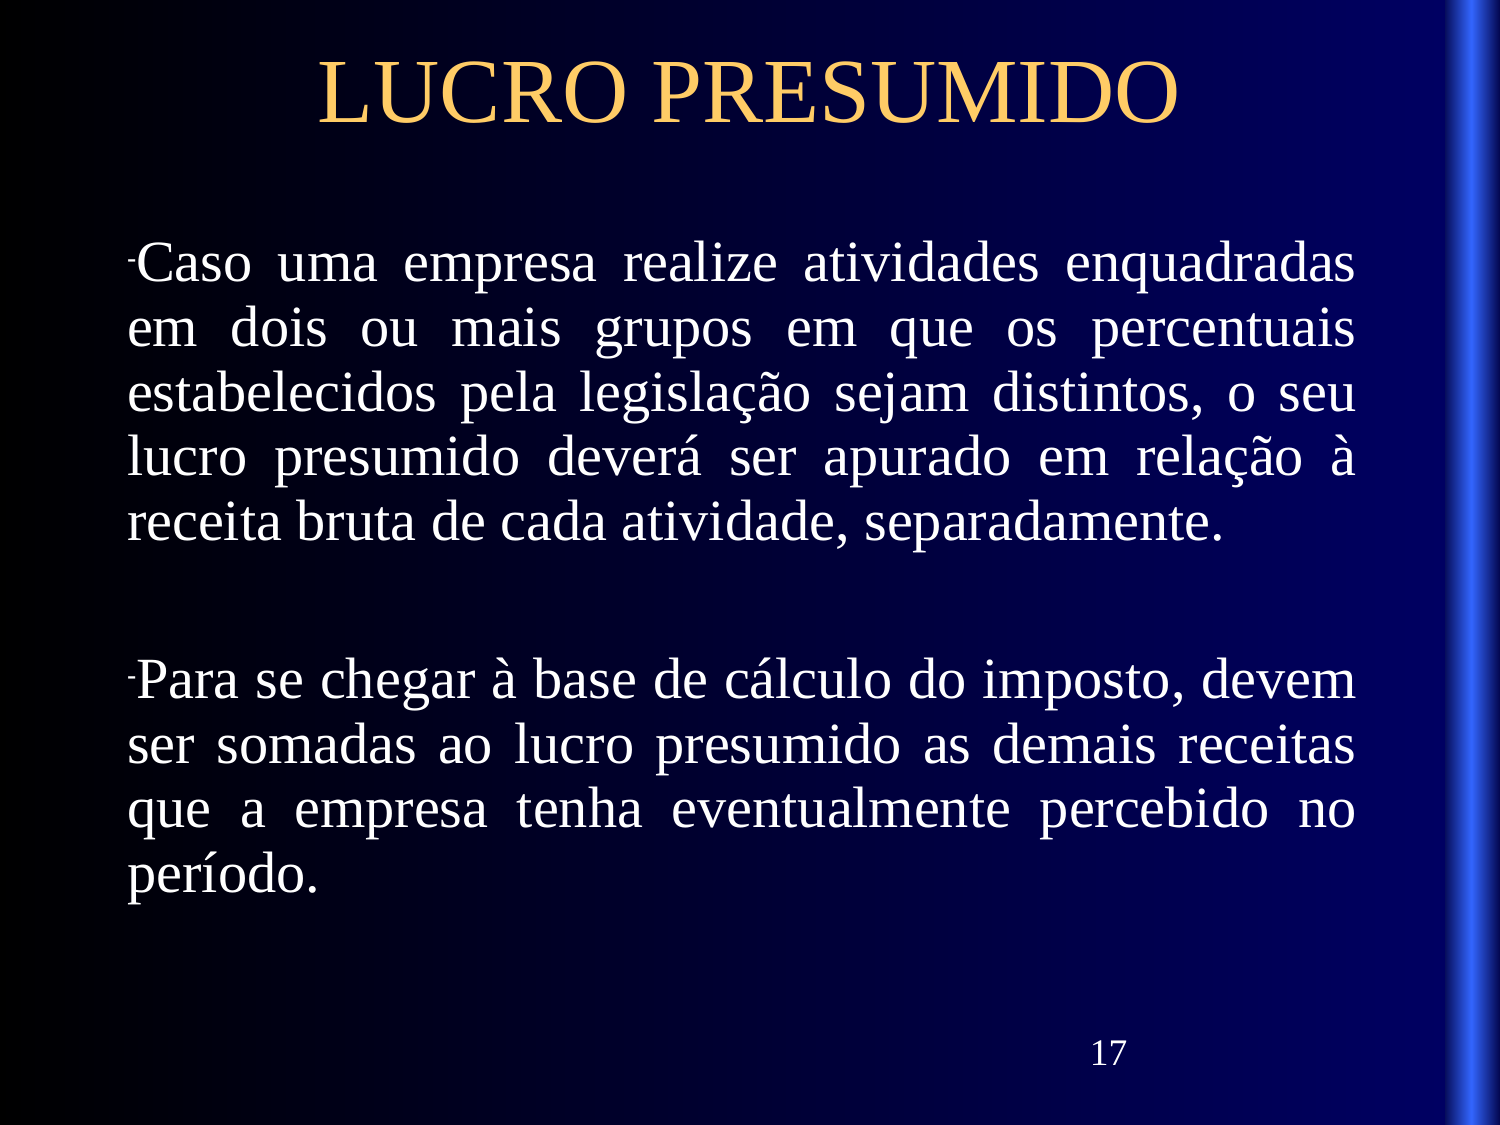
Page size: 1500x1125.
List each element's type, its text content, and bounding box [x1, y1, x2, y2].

title LUCRO PRESUMIDO [112, 23, 1388, 211]
text_box Caso uma empresa realize atividades enquadradas em dois ou mais grupos em que os percentuais estabelecidos pela legislação sejam distintos, o seu lucro presumido deverá ser apurado em relação à receita bruta de cada atividade, separadamente. Para se chegar à base de cálculo do imposto, devem ser somadas ao lucro presumido as demais receitas que a empresa tenha eventualmente percebido no período. [112, 222, 1388, 1079]
